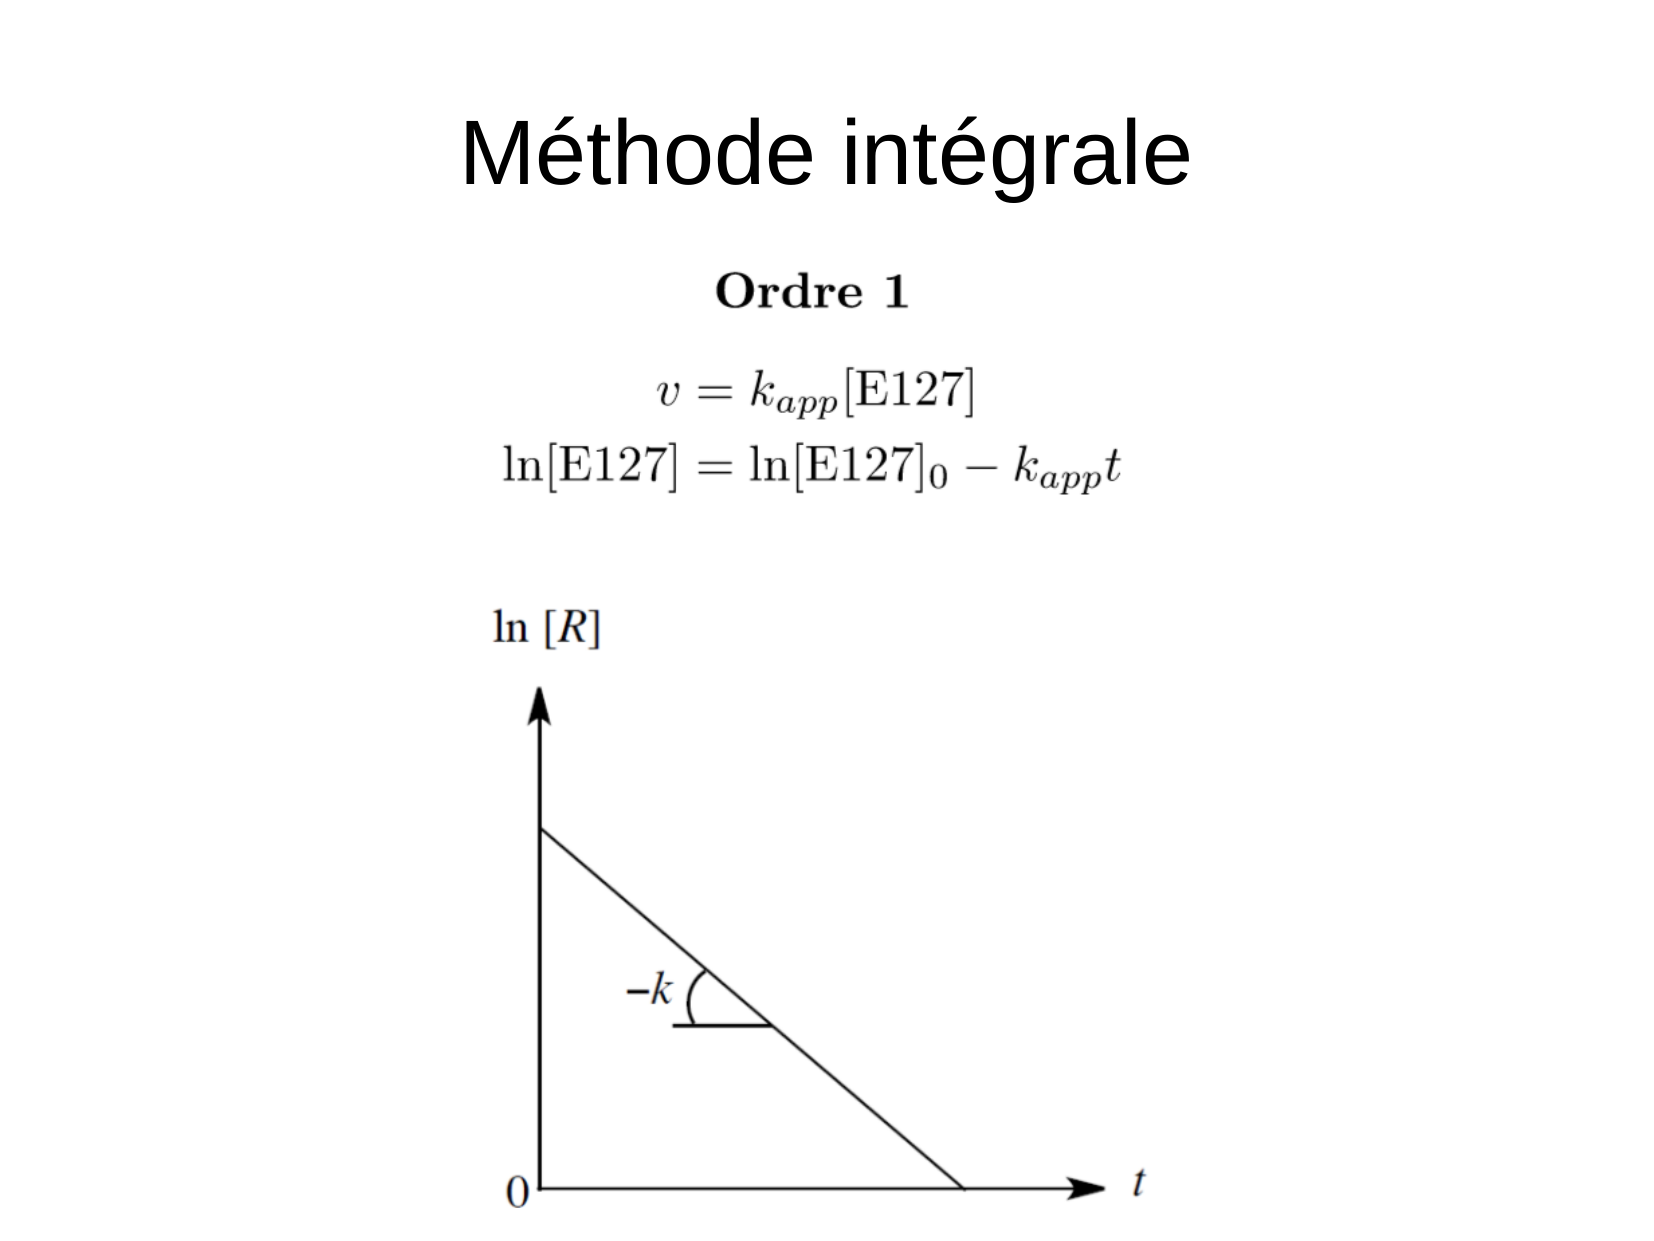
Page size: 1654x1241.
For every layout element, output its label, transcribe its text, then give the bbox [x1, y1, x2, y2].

picture [460, 256, 1170, 1216]
title Méthode intégrale [82, 49, 1571, 257]
